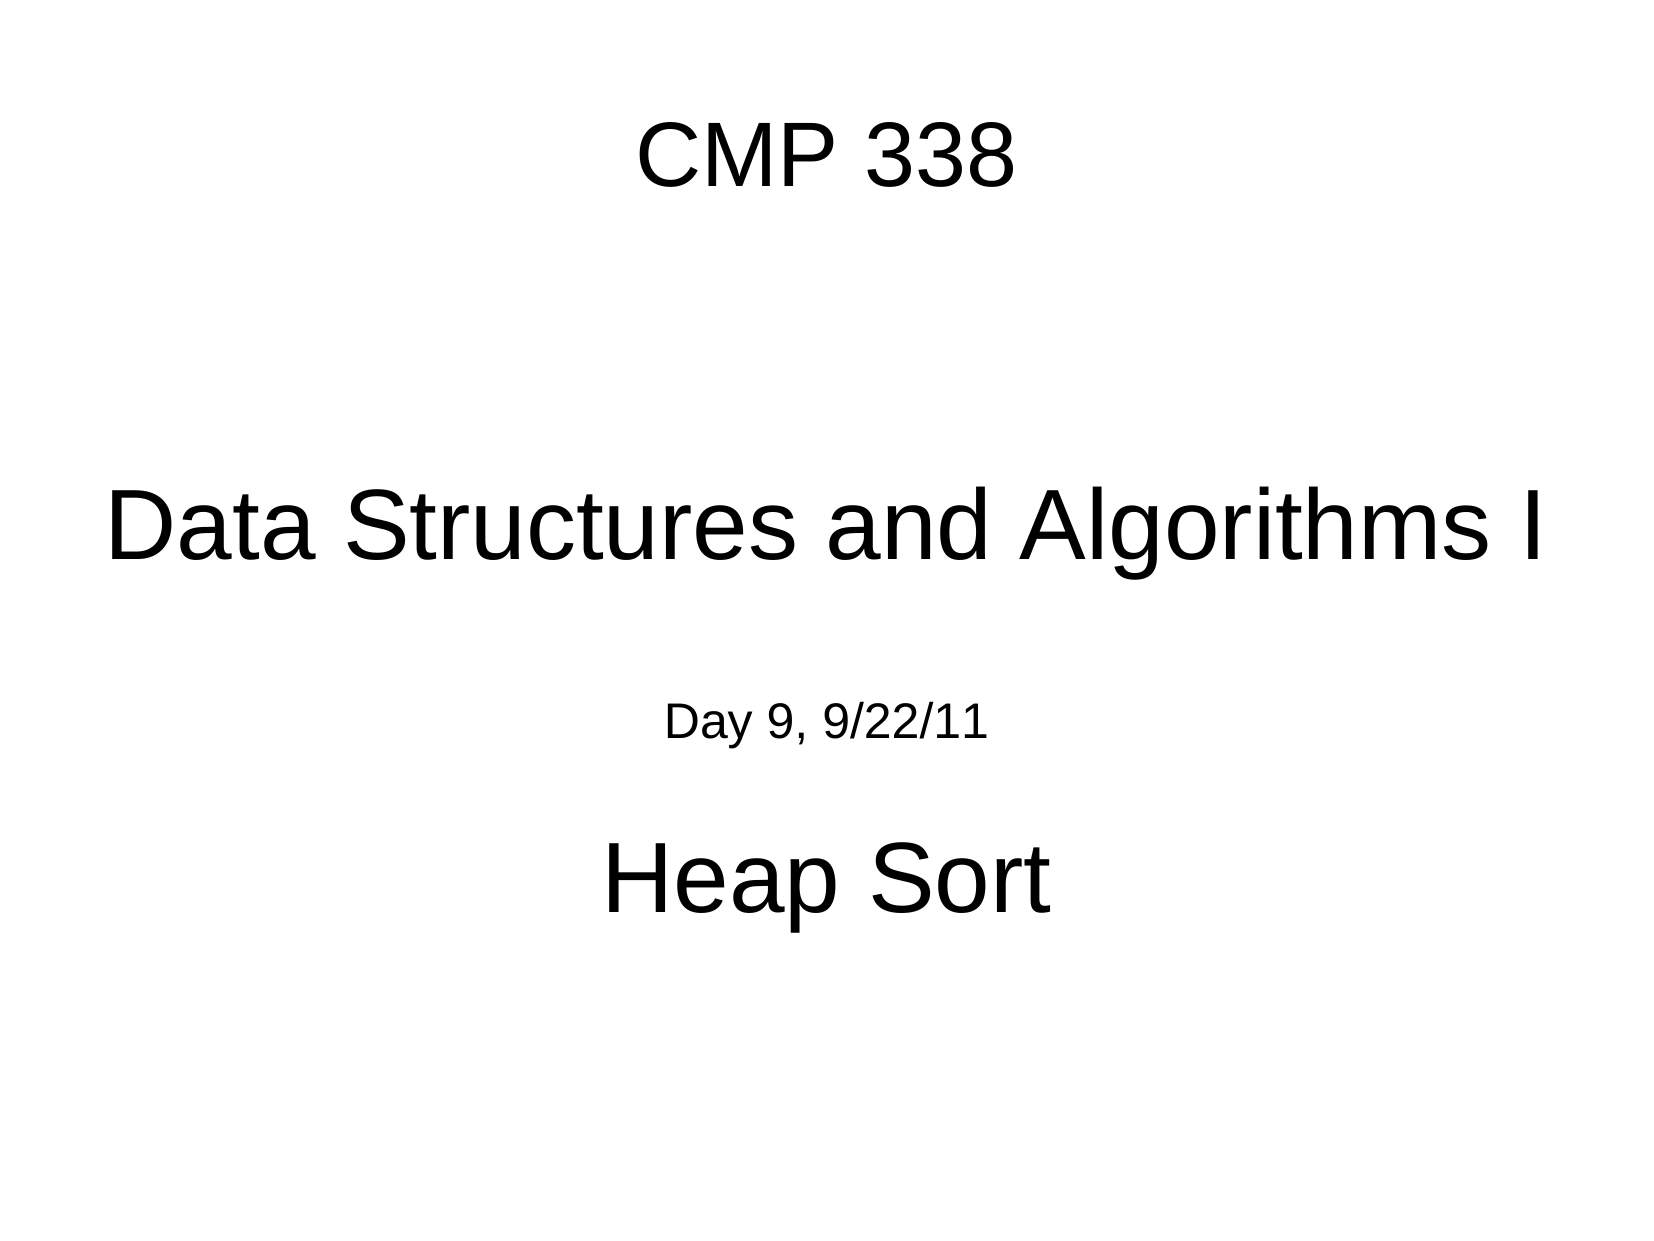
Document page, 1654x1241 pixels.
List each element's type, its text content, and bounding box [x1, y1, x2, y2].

title CMP 338 [82, 49, 1571, 257]
subtitle Data Structures and Algorithms I Day 9, 9/22/11 Heap Sort [82, 290, 1571, 1109]
